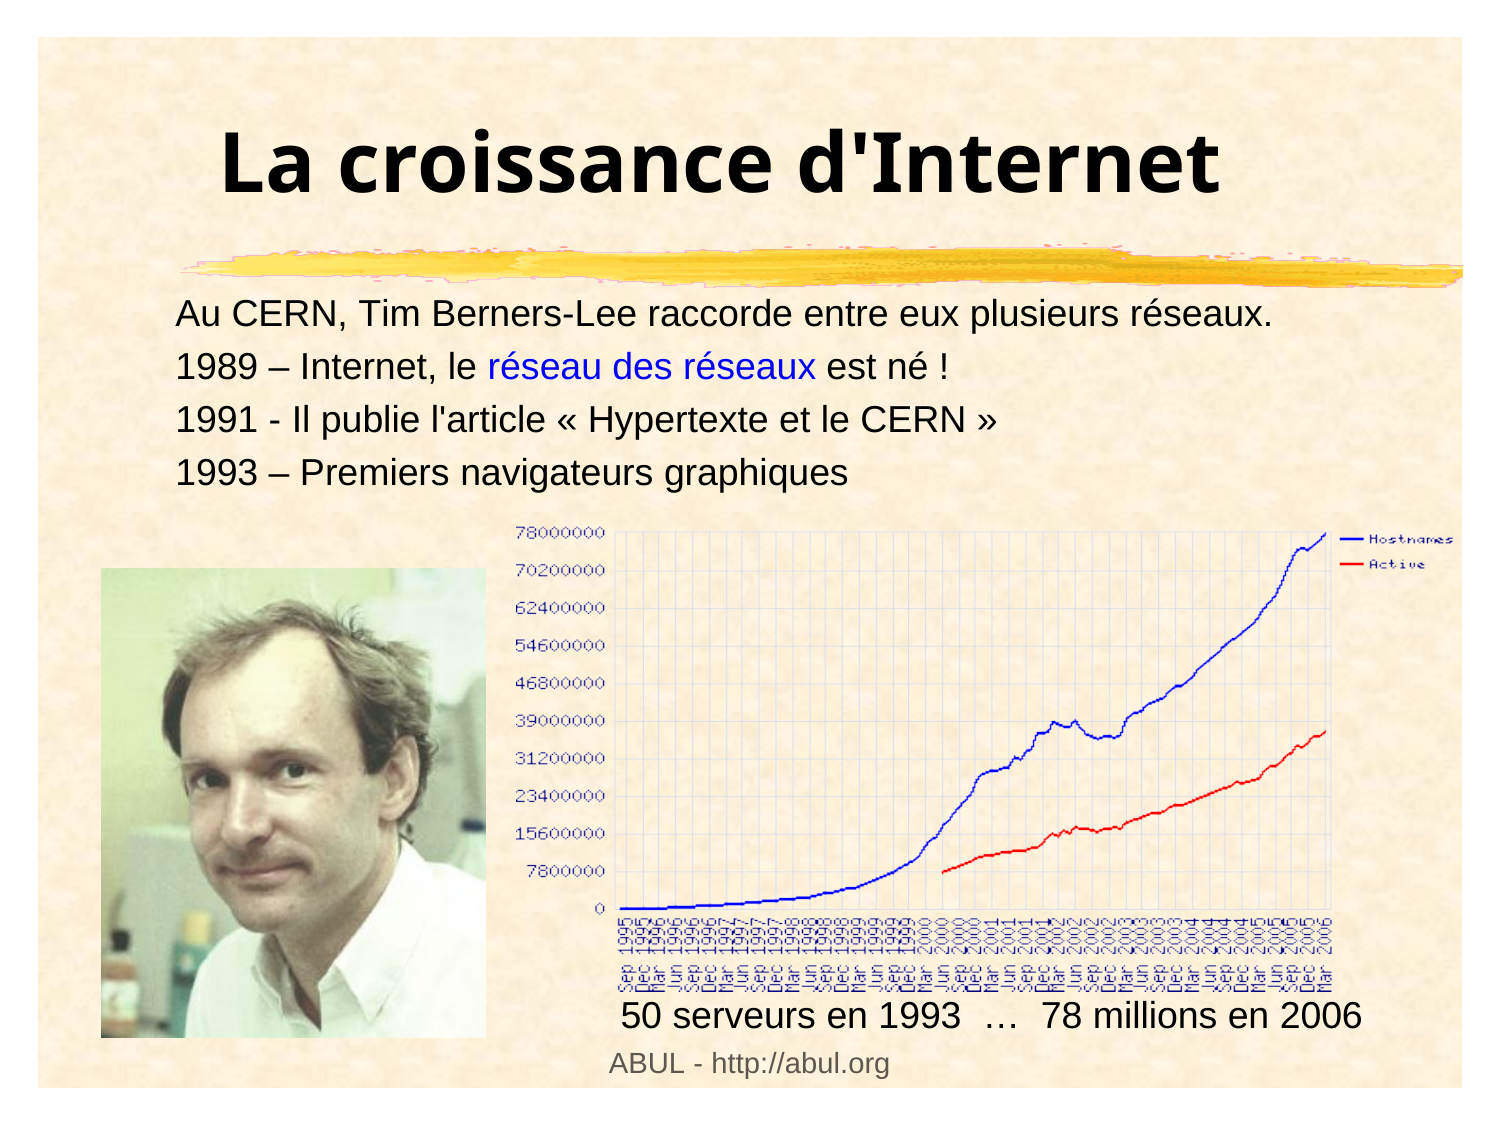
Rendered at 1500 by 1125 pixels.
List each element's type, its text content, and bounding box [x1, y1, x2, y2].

text_box 50 serveurs en 1993 … 78 millions en 2006 [605, 992, 1430, 1049]
picture [37, 37, 1463, 1088]
text_box Au CERN, Tim Berners-Lee raccorde entre eux plusieurs réseaux. 1989 – Internet, le réseau des réseaux est né ! 1991 - Il publie l'article « Hypertexte et le CERN » 1993 – Premiers navigateurs graphiques [80, 292, 1445, 526]
title La croissance d'Internet [203, 72, 1439, 248]
